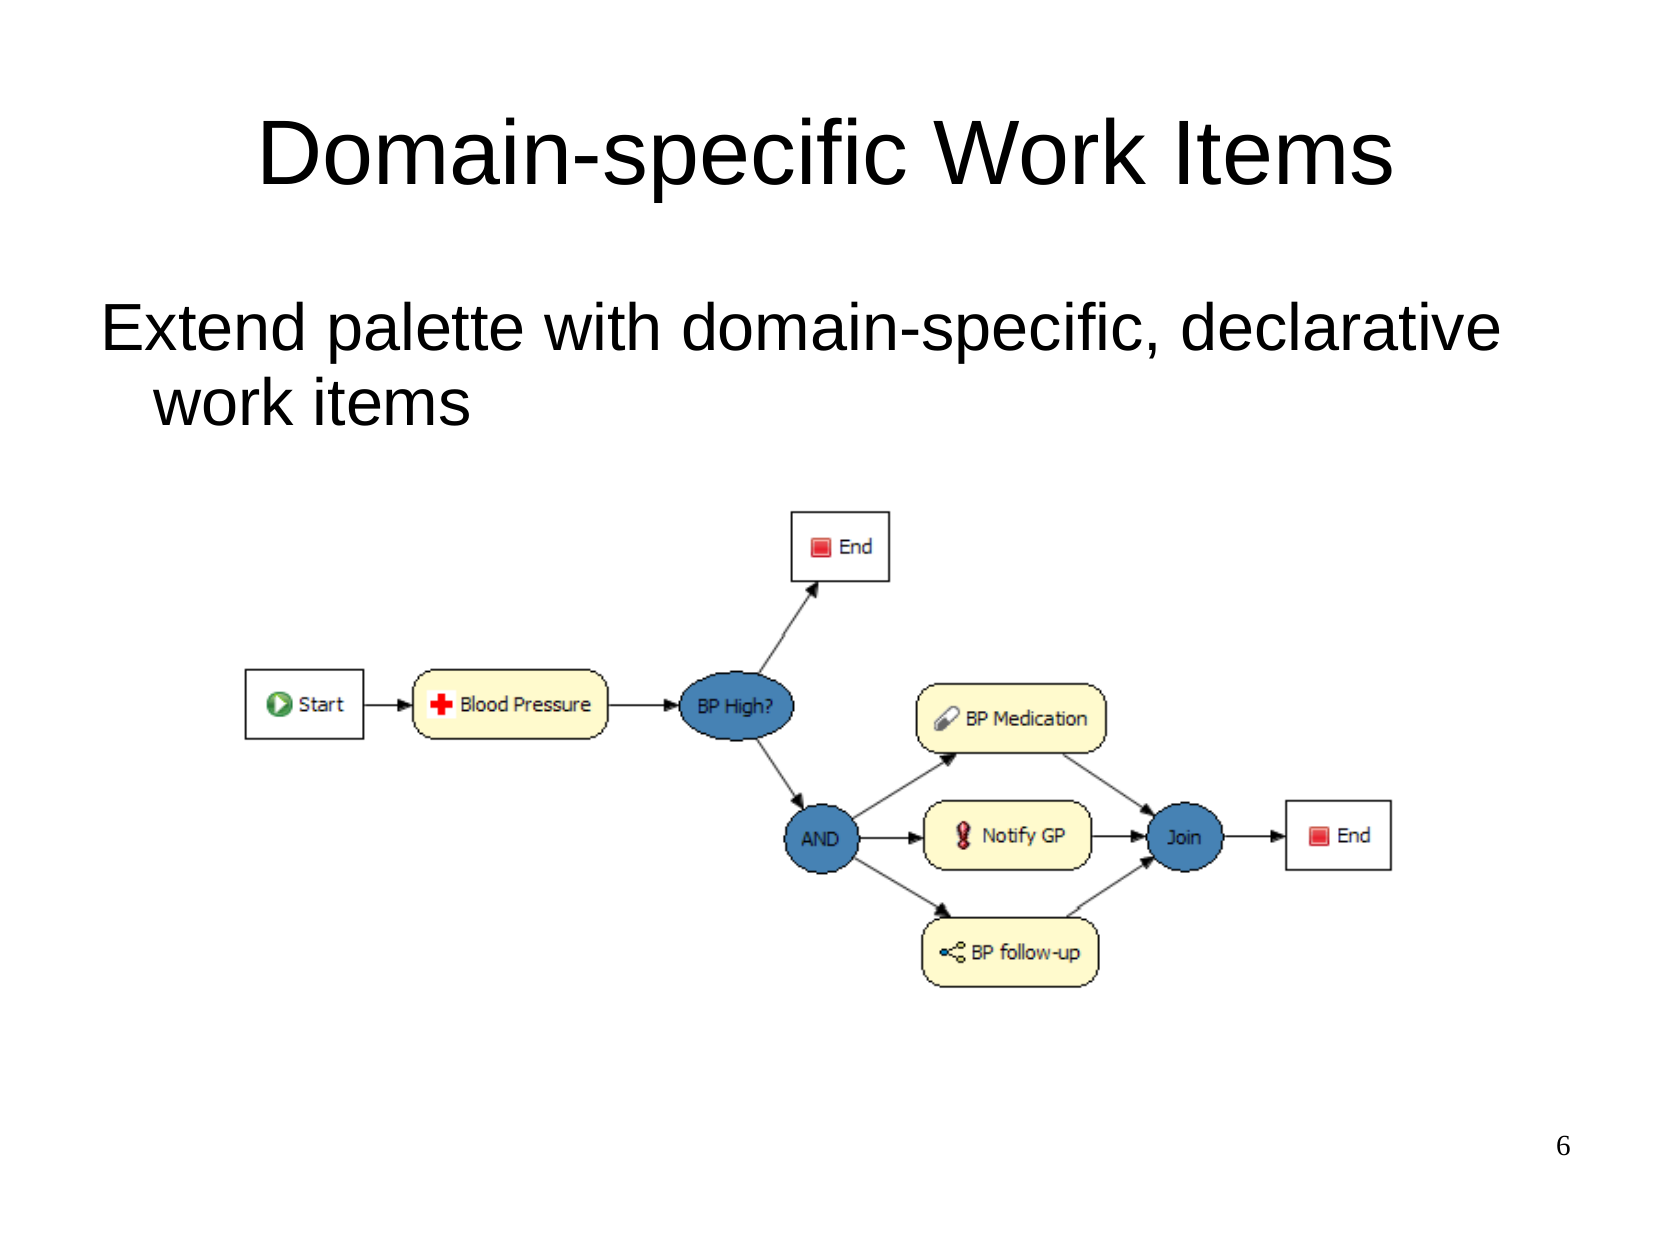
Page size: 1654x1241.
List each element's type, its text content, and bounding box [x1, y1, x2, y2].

title Domain-specific Work Items [82, 49, 1571, 257]
list Extend palette with domain-specific, declarative work items [82, 290, 1571, 1094]
